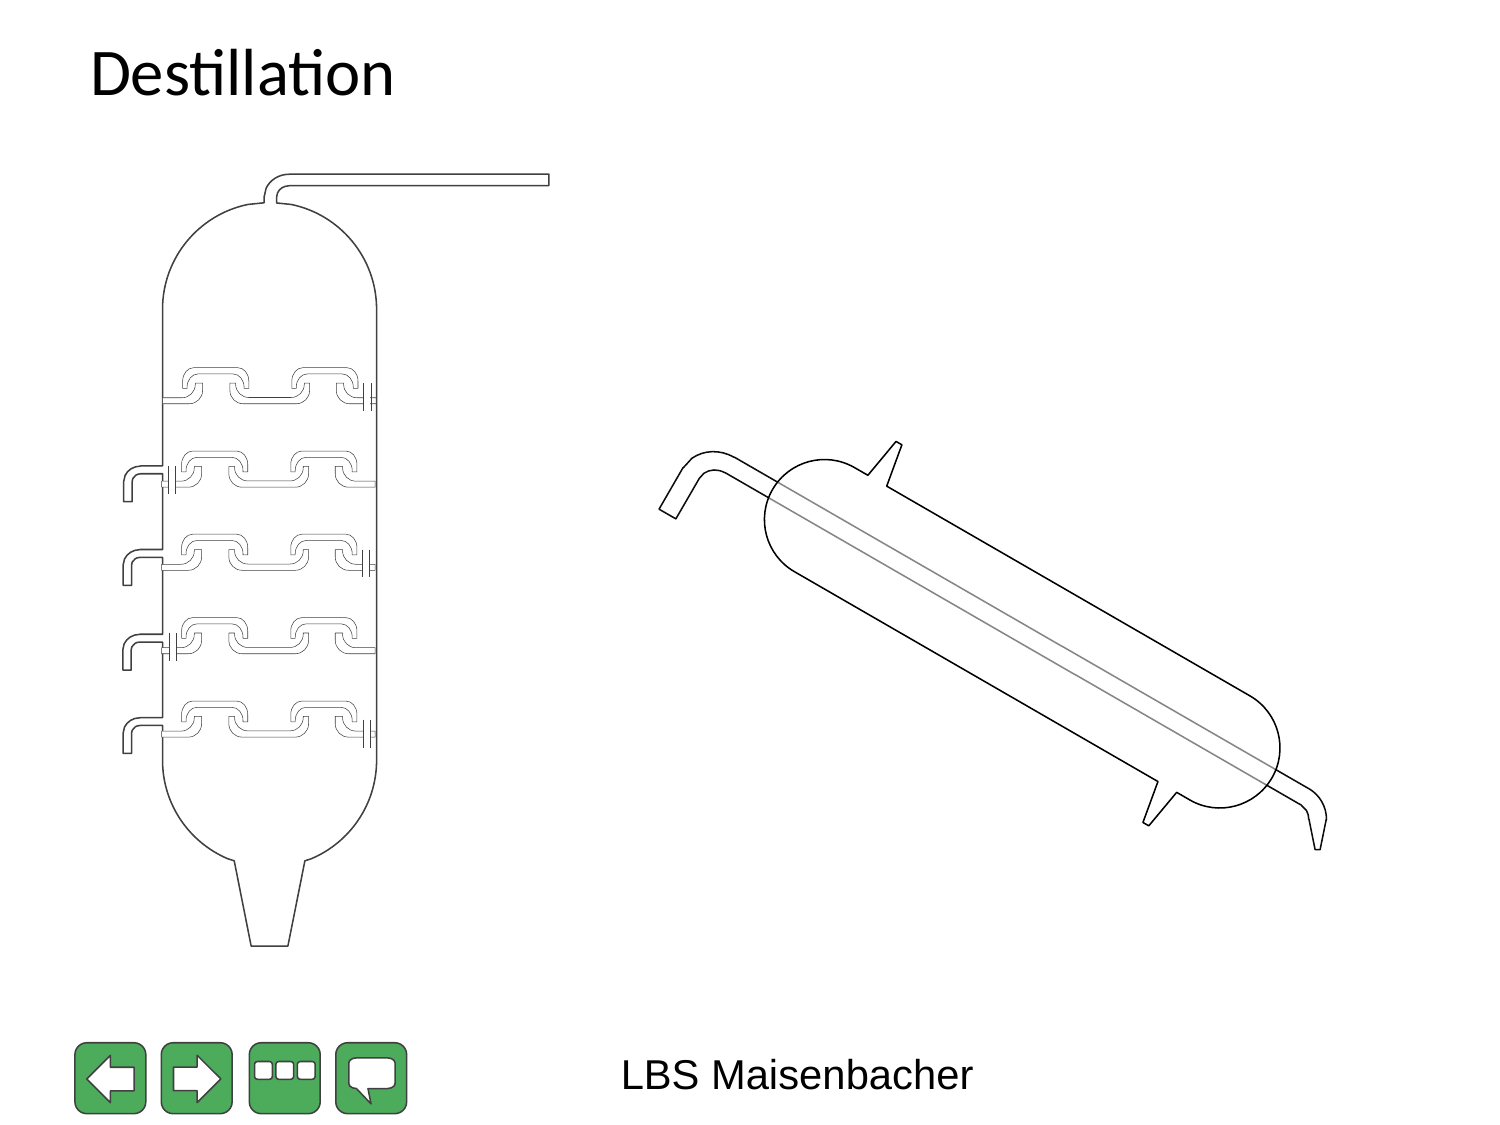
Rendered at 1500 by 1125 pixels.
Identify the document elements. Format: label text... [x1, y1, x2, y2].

text_box [122, 174, 549, 947]
title Destillation [75, 20, 1426, 110]
text_box [659, 441, 1327, 850]
